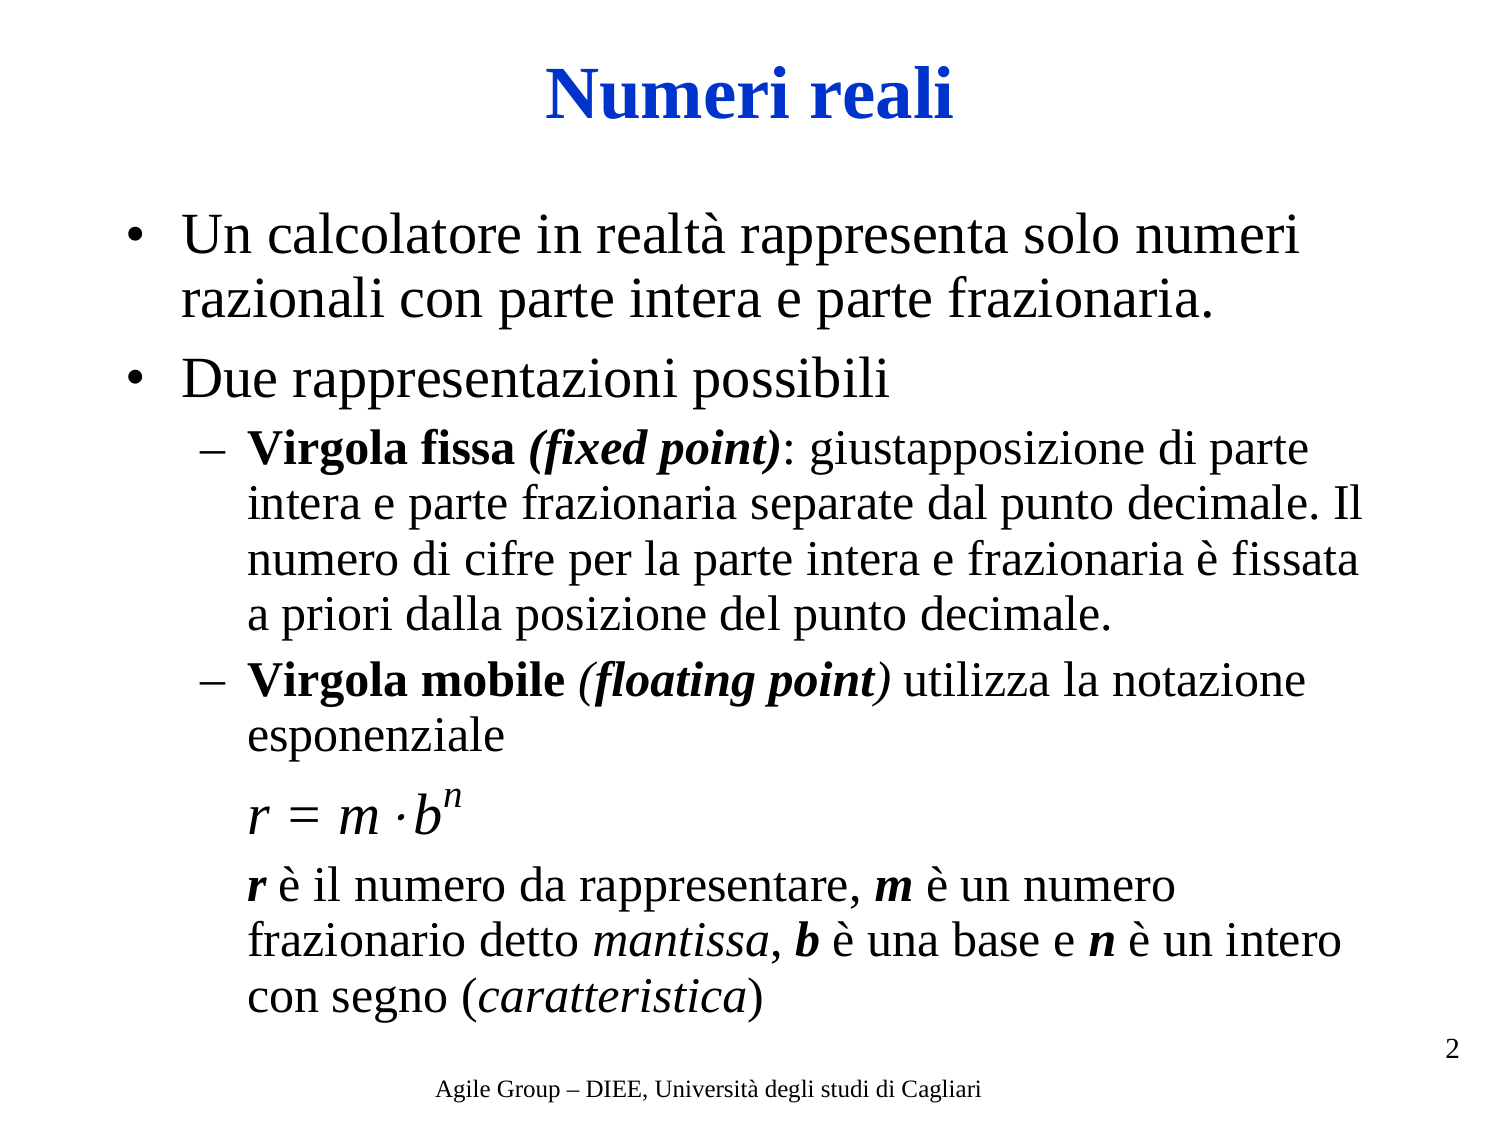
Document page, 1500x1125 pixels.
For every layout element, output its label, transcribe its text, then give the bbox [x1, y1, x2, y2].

list Un calcolatore in realtà rappresenta solo numeri razionali con parte intera e parte frazionaria. Due rappresentazioni possibili Virgola fissa (fixed point): giustapposizione di parte intera e parte frazionaria separate dal punto decimale. Il numero di cifre per la parte intera e frazionaria è fissata a priori dalla posizione del punto decimale. Virgola mobile (floating point) utilizza la notazione esponenziale r = mbn r è il numero da rappresentare, m è un numero frazionario detto mantissa, b è una base e n è un intero con segno (caratteristica) [110, 193, 1386, 1036]
title Numeri reali [112, 12, 1388, 175]
